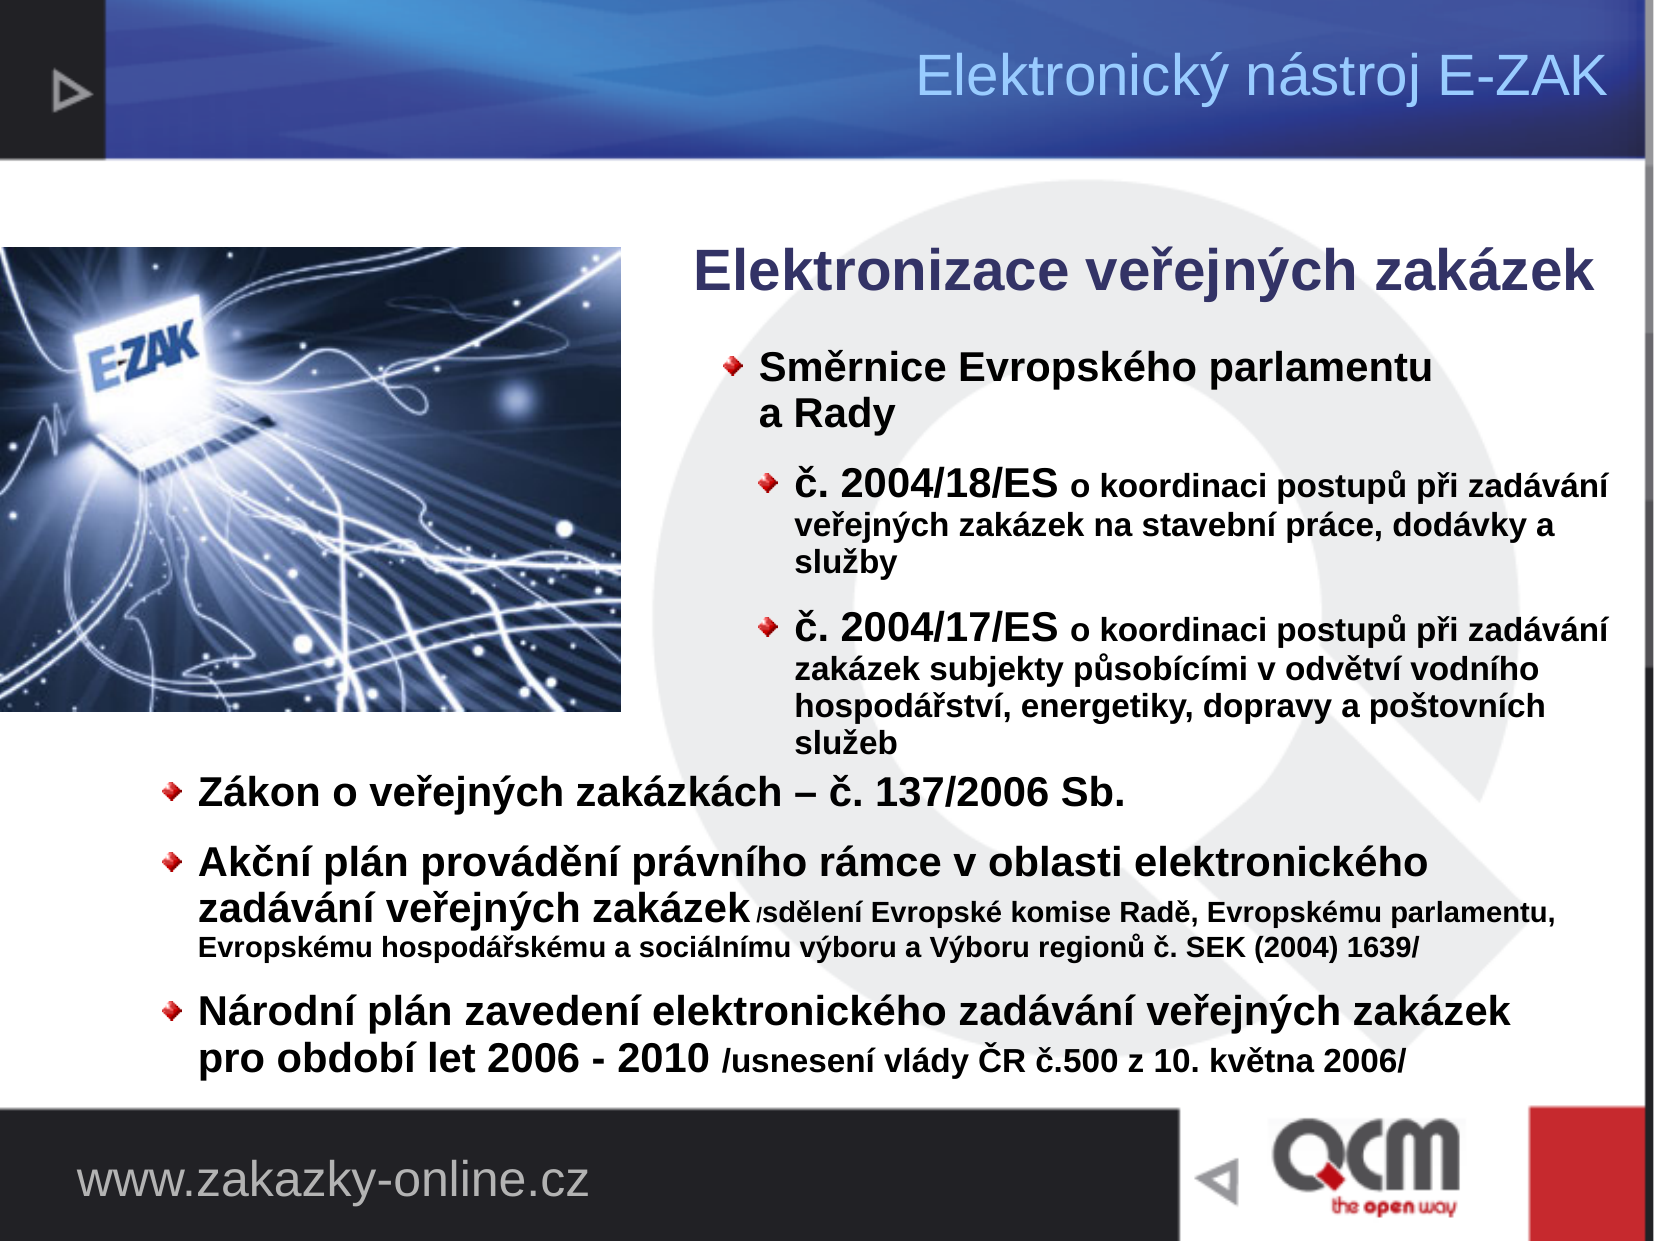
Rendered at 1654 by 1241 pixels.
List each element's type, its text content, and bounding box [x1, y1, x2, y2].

picture [0, 0, 1654, 1241]
text_box Směrnice Evropského parlamentu a Rady č. 2004/18/ES o koordinaci postupů při zadávání veřejných zakázek na stavební práce, dodávky a služby č. 2004/17/ES o koordinaci postupů při zadávání zakázek subjekty působícími v odvětví vodního hospodářství, energetiky, dopravy a poštovních služeb [708, 265, 1625, 769]
text_box Elektronizace veřejných zakázek [679, 230, 1625, 319]
text_box Zákon o veřejných zakázkách – č. 137/2006 Sb. Akční plán provádění právního rámce v oblasti elektronického zadávání veřejných zakázek /sdělení Evropské komise Radě, Evropskému parlamentu, Evropskému hospodářskému a sociálnímu výboru a Výboru regionů č. SEK (2004) 1639/ Národní plán zavedení elektronického zadávání veřejných zakázek pro období let 2006 - 2010 /usnesení vlády ČR č.500 z 10. května 2006/ [147, 690, 1583, 1115]
